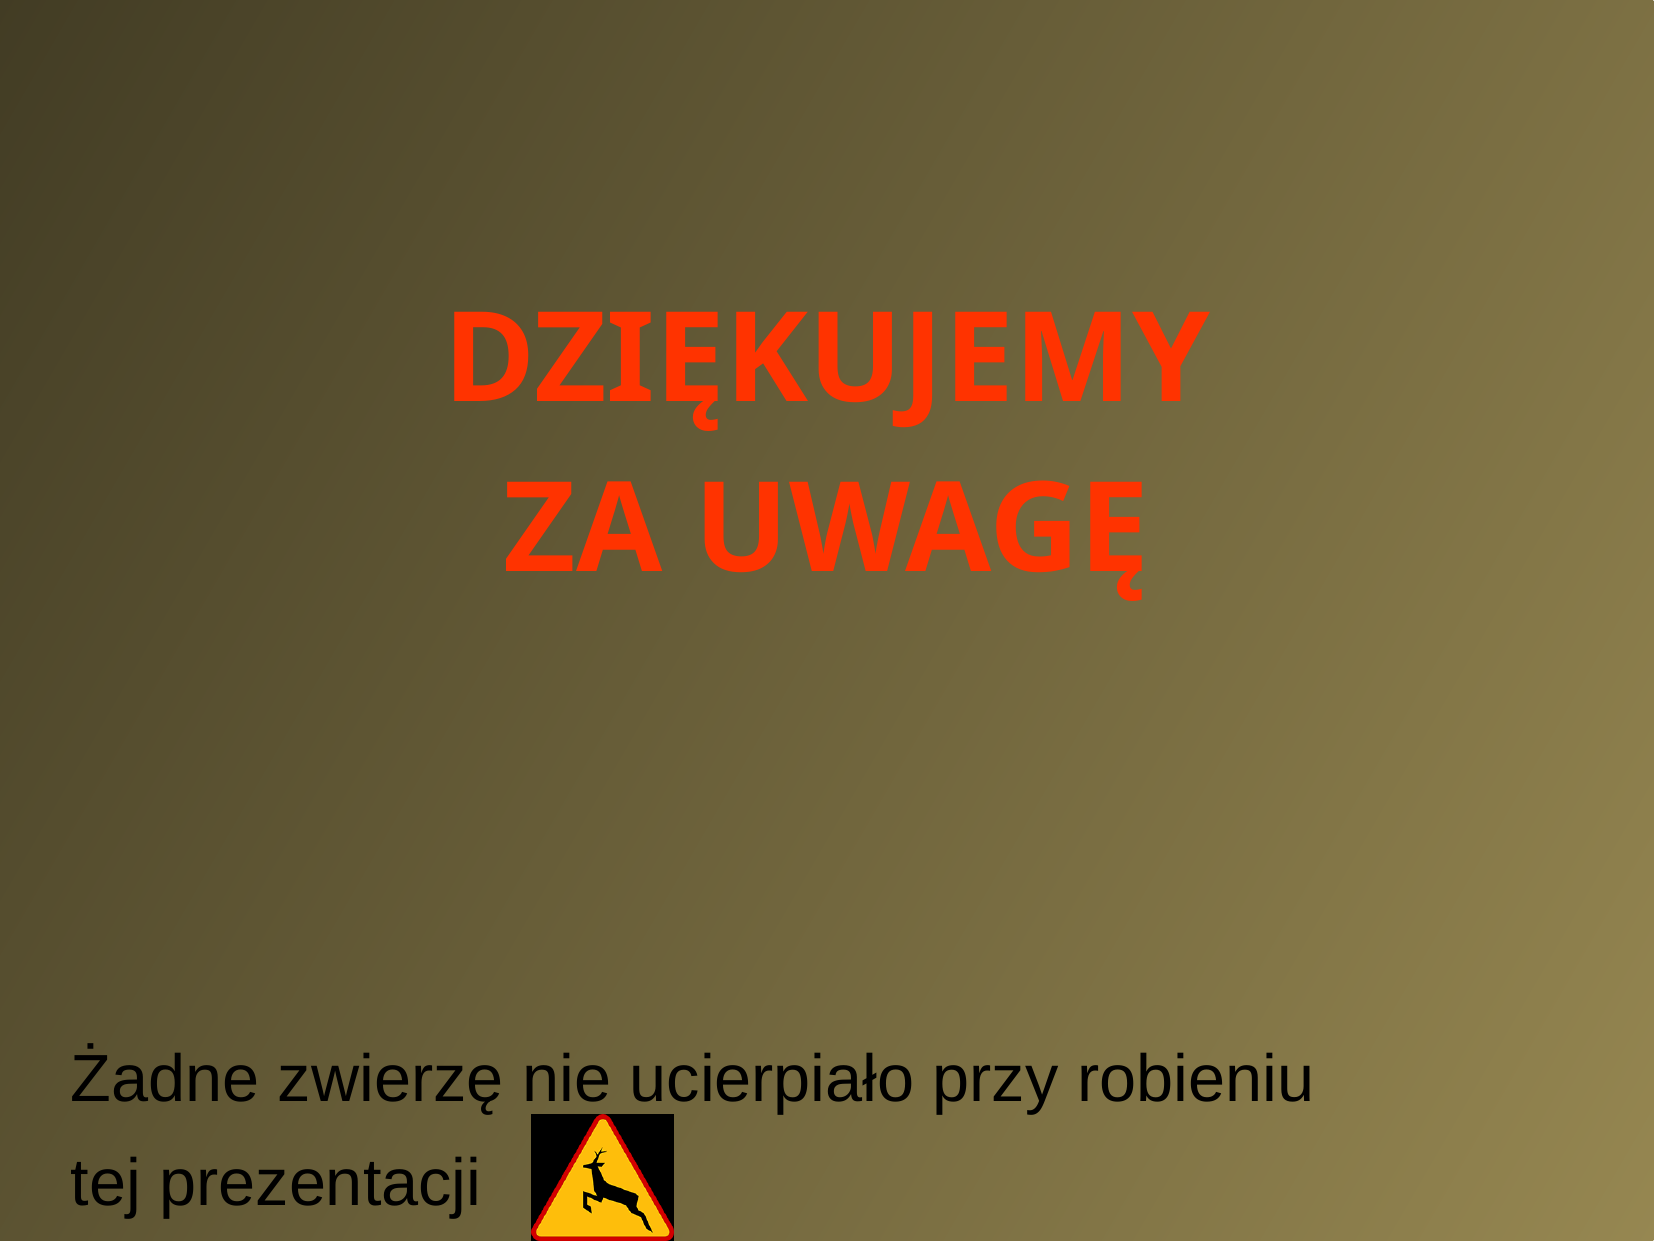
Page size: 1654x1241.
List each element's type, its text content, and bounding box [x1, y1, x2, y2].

title DZIĘKUJEMY ZA UWAGĘ [82, 236, 1571, 640]
list Żadne zwierzę nie ucierpiało przy robieniu tej prezentacji [0, 1040, 1489, 1241]
picture [531, 1114, 674, 1241]
